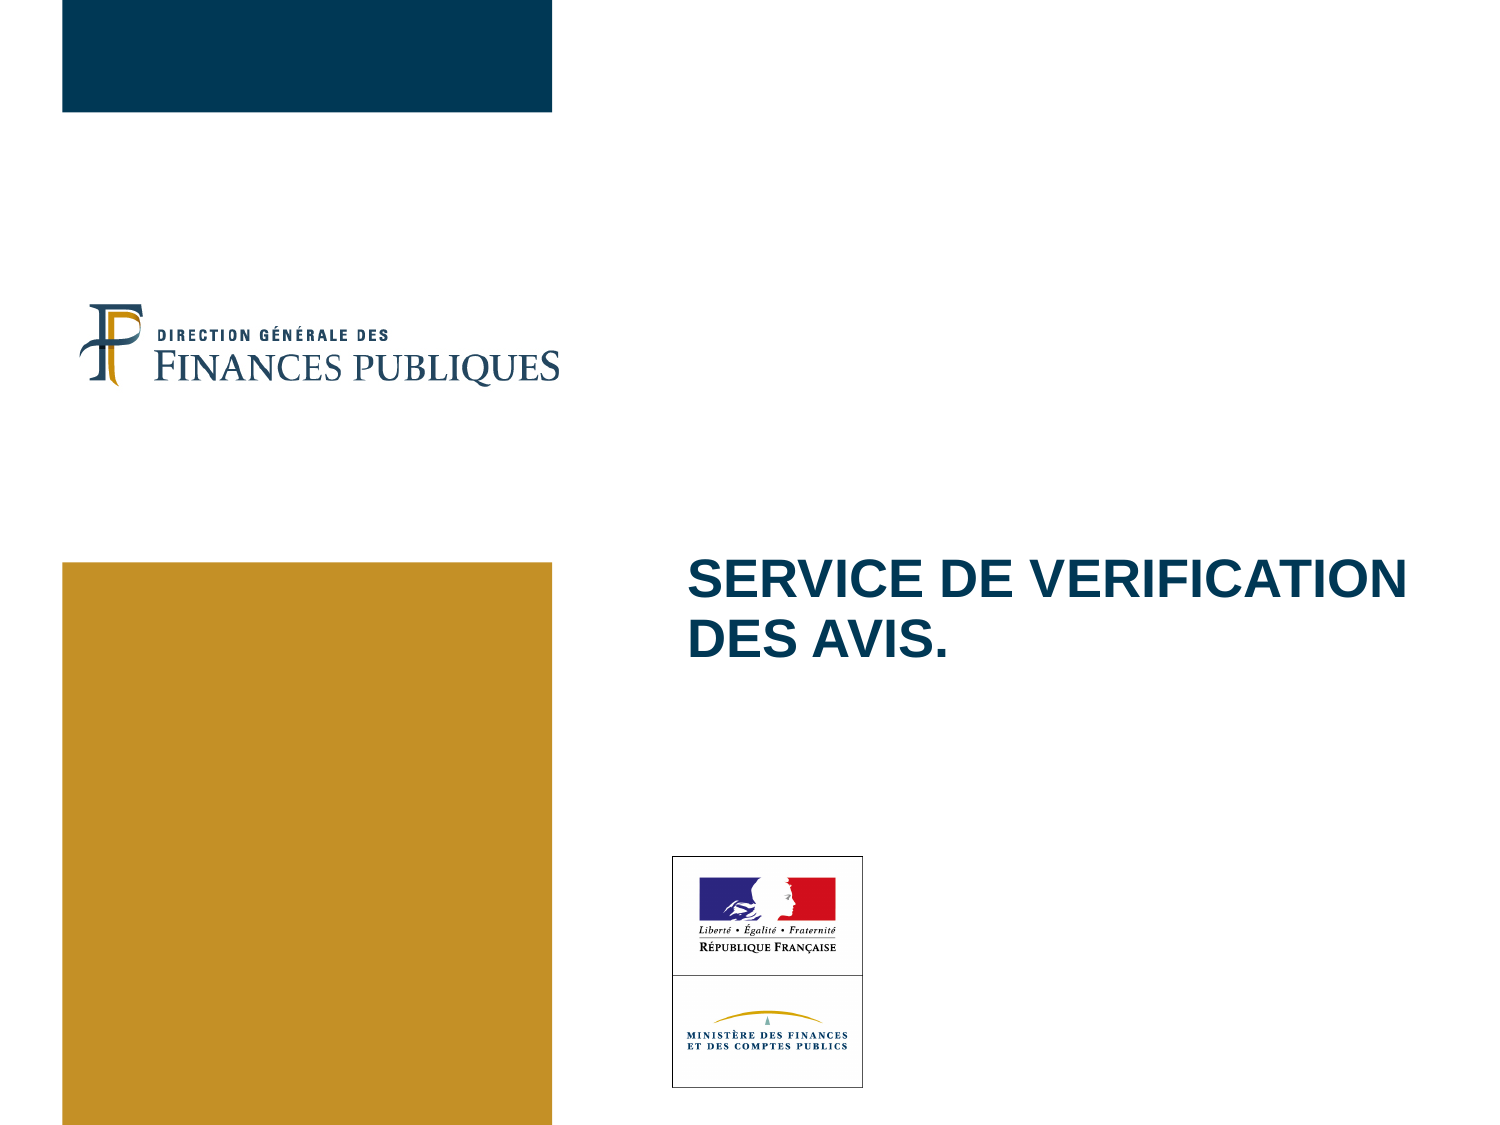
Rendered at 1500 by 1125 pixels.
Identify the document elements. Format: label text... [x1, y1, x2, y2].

picture [50, 274, 588, 416]
picture [672, 856, 863, 1088]
title SERVICE DE VERIFICATION DES AVIS. [687, 548, 1463, 786]
